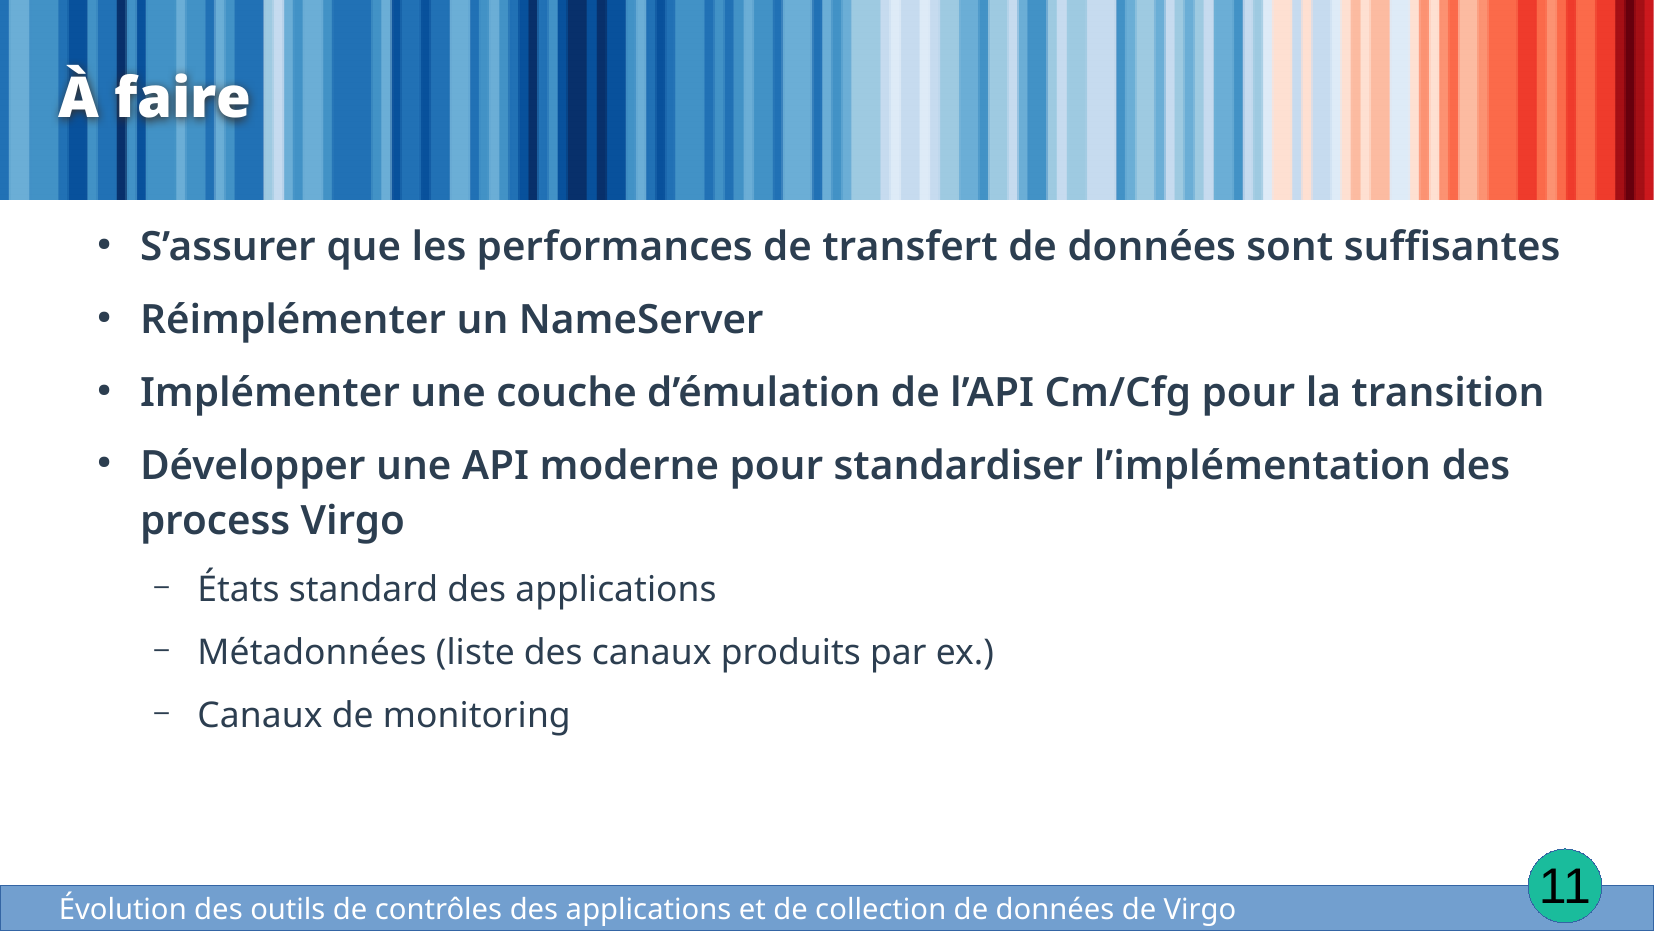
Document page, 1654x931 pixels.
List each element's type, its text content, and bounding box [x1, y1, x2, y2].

list S’assurer que les performances de transfert de données sont suffisantes Réimplémenter un NameServer Implémenter une couche d’émulation de l’API Cm/Cfg pour la transition Développer une API moderne pour standardiser l’implémentation des process Virgo États standard des applications Métadonnées (liste des canaux produits par ex.) Canaux de monitoring [82, 217, 1571, 758]
picture [0, 0, 1654, 200]
title À faire [59, 37, 1595, 155]
